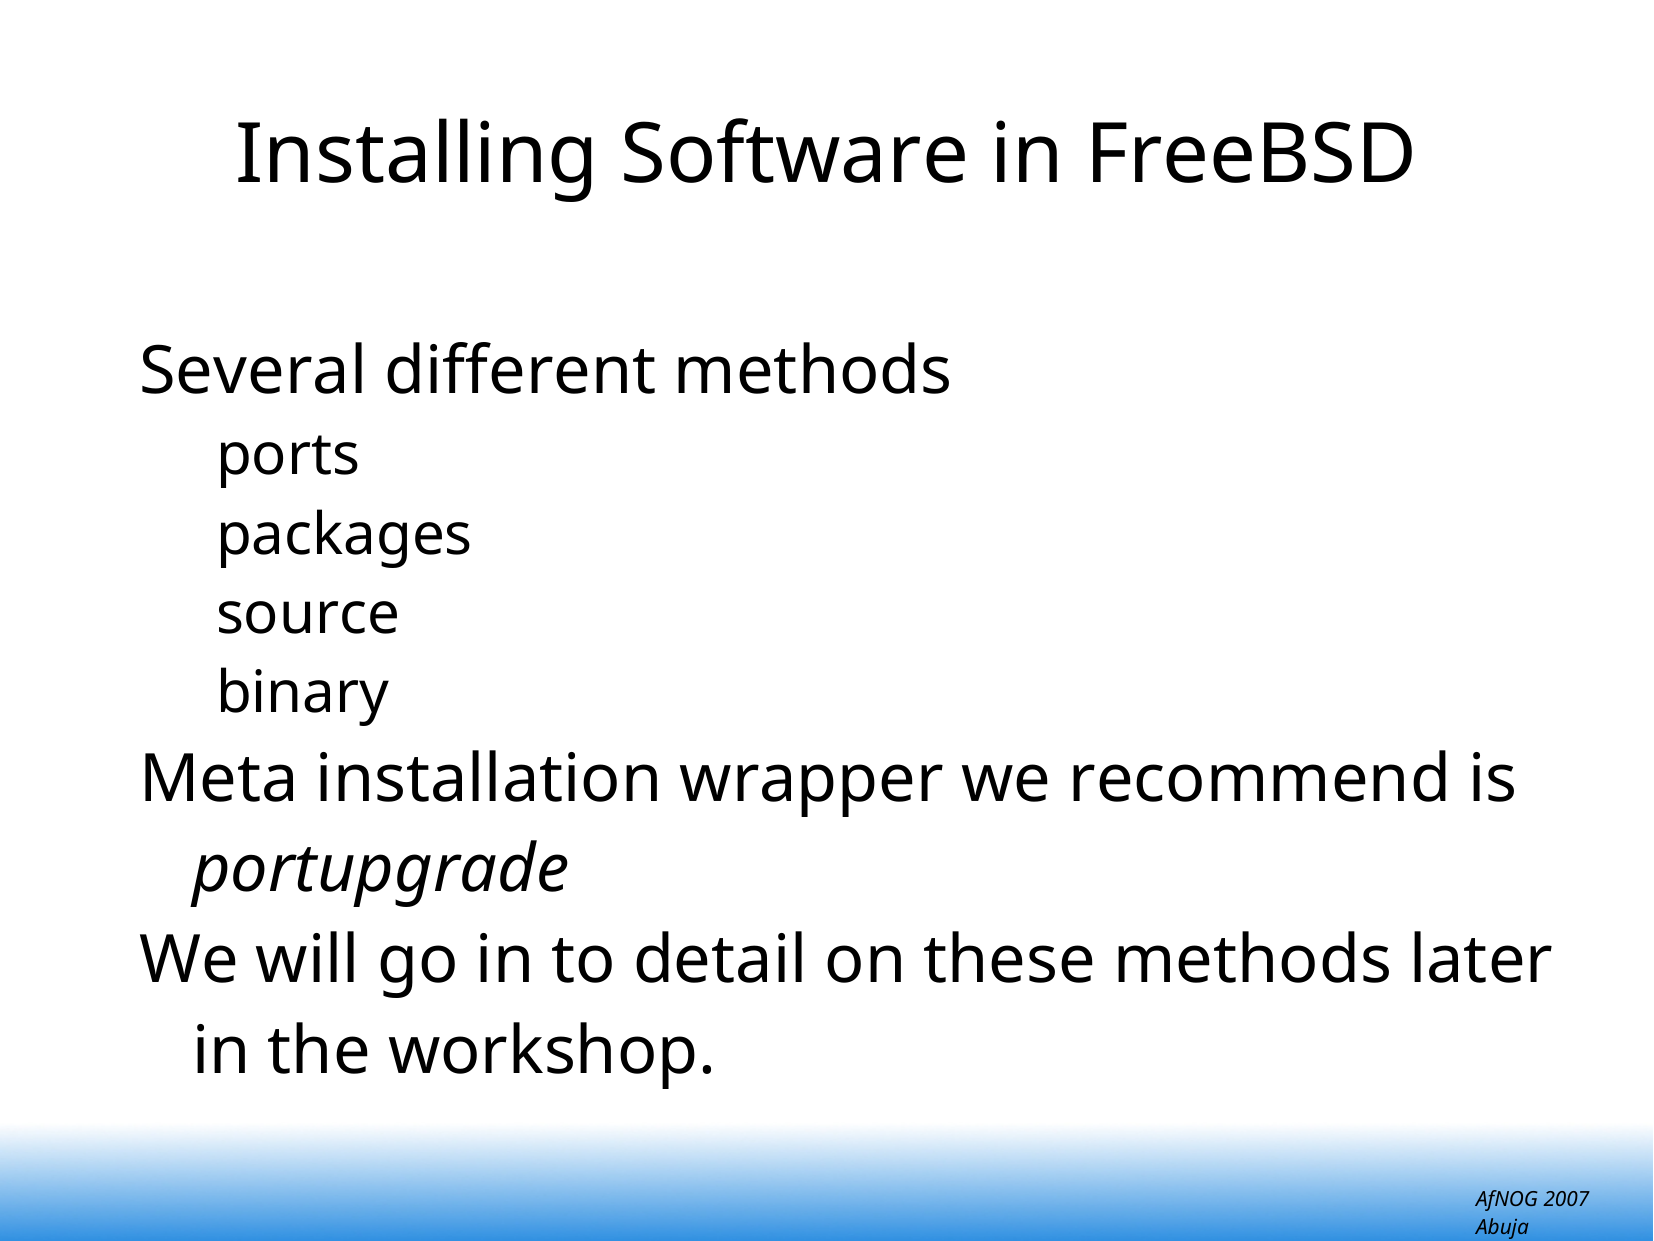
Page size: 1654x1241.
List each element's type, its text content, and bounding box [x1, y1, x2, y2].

list Several different methods ports packages source binary Meta installation wrapper we recommend is portupgrade We will go in to detail on these methods later in the workshop. [121, 322, 1561, 1133]
picture [0, 1122, 1653, 1241]
title Installing Software in FreeBSD [121, 46, 1534, 254]
